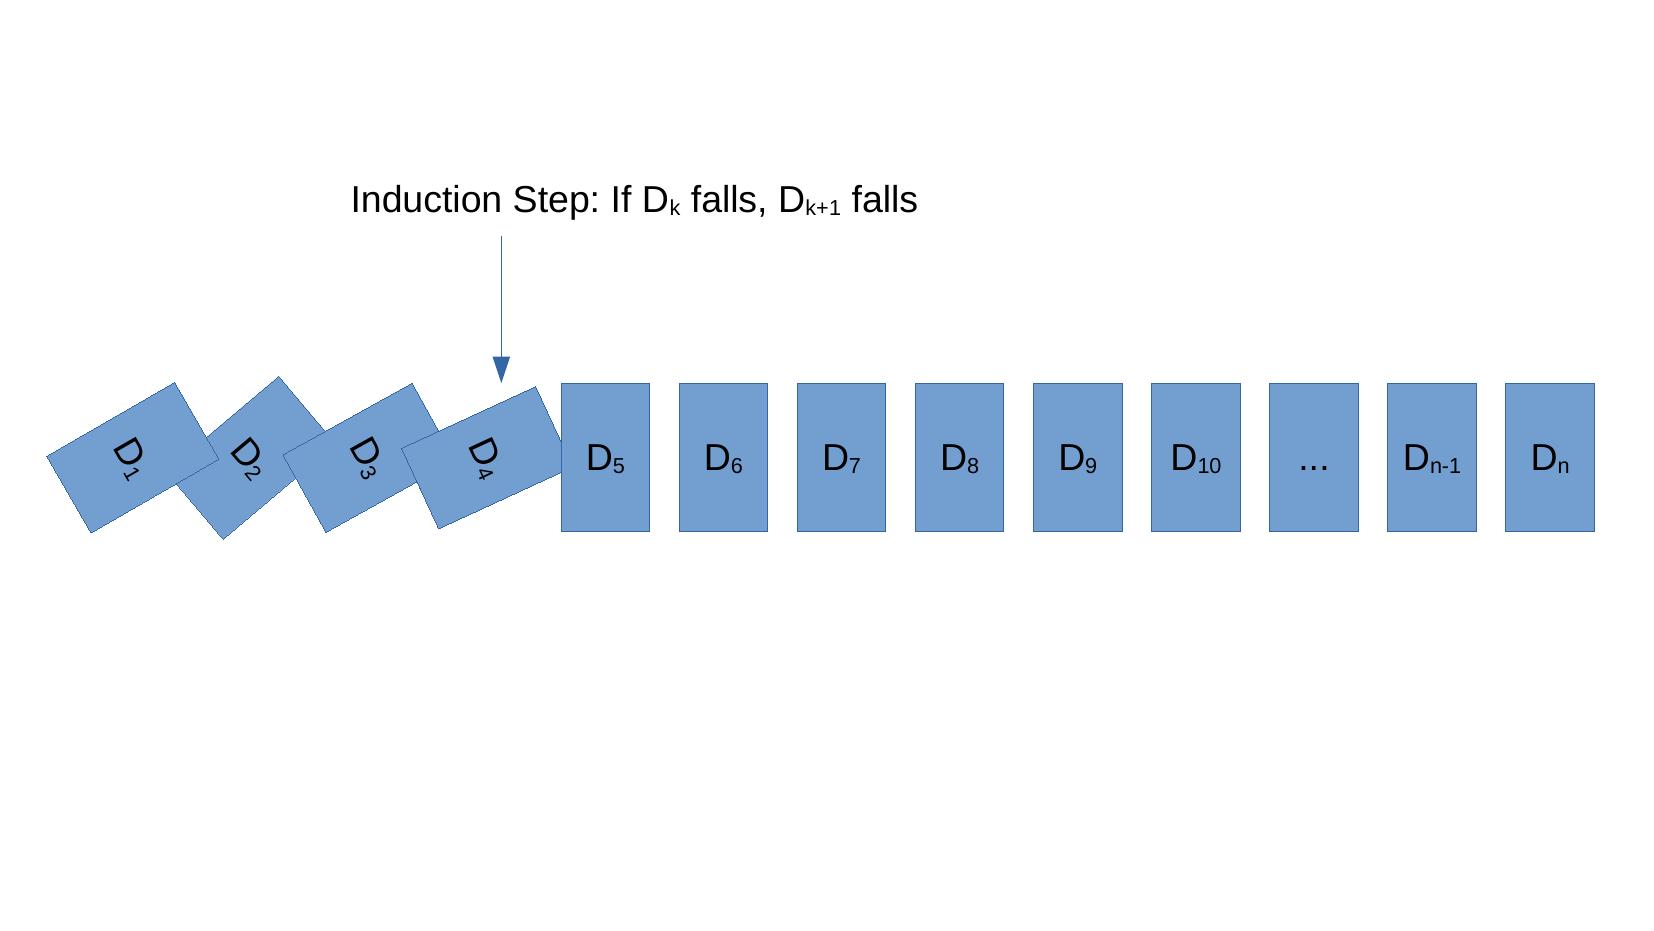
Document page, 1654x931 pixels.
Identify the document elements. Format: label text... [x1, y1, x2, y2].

text_box Dn-1 [1387, 383, 1477, 532]
text_box D10 [1151, 383, 1241, 532]
text_box D4 [401, 386, 561, 529]
text_box D5 [561, 383, 650, 532]
text_box D2 [176, 376, 325, 540]
text_box Induction Step: If Dk falls, Dk+1 falls [335, 171, 934, 229]
text_box ... [1269, 383, 1359, 532]
text_box Dn [1505, 383, 1595, 532]
text_box D6 [679, 383, 768, 532]
text_box D3 [283, 383, 439, 533]
text_box D7 [797, 383, 886, 532]
text_box D9 [1033, 383, 1123, 532]
text_box D1 [46, 382, 219, 533]
text_box D8 [915, 383, 1004, 532]
